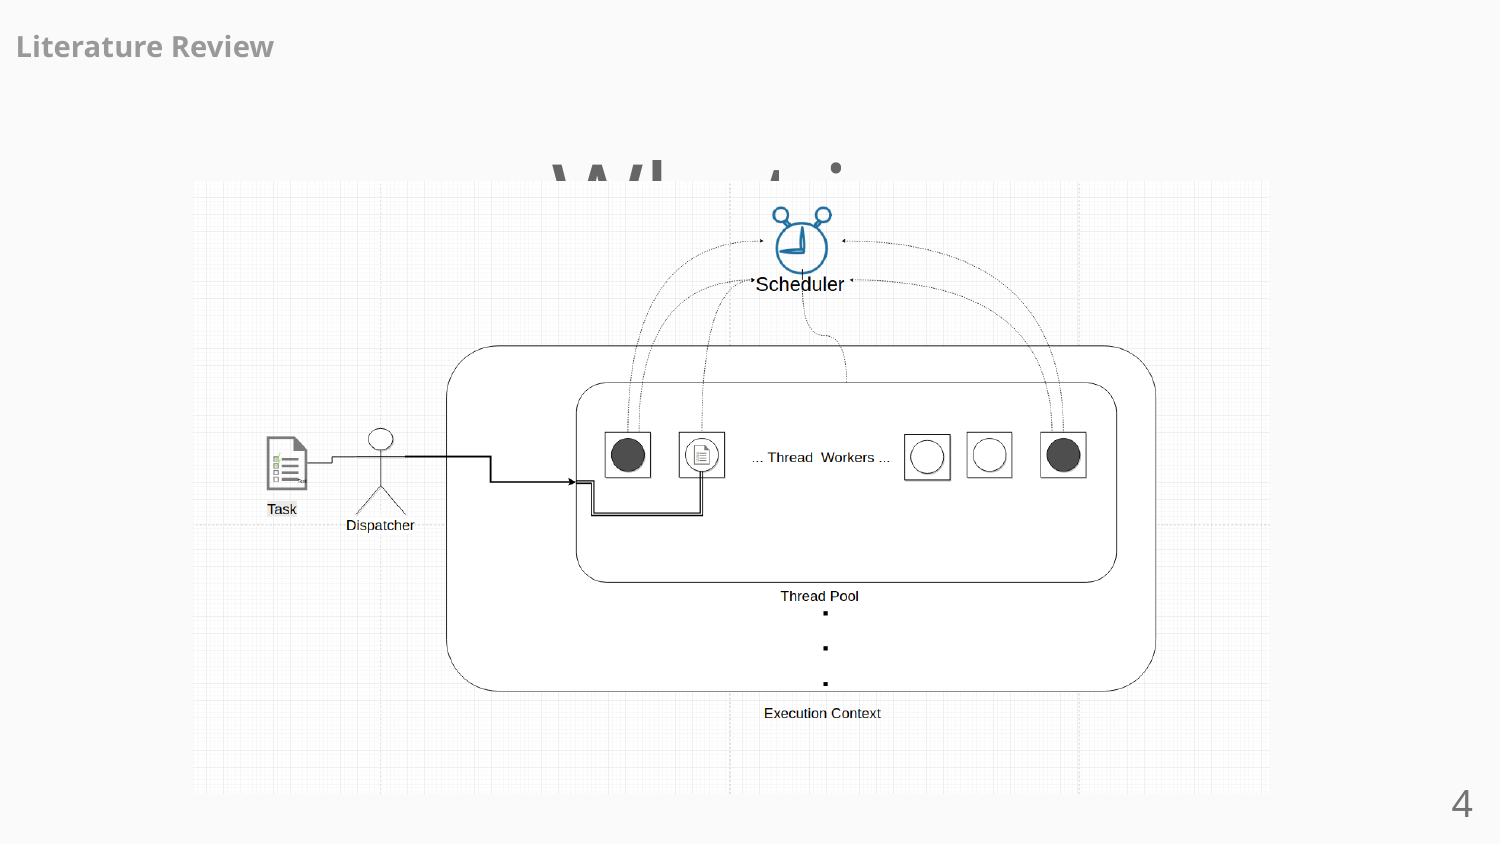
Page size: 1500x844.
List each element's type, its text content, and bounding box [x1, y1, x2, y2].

text_box Literature Review [0, 13, 321, 94]
slide_number 4 [1398, 770, 1489, 835]
picture [193, 181, 1270, 794]
text_box What is Concurrency? [339, 49, 1110, 181]
